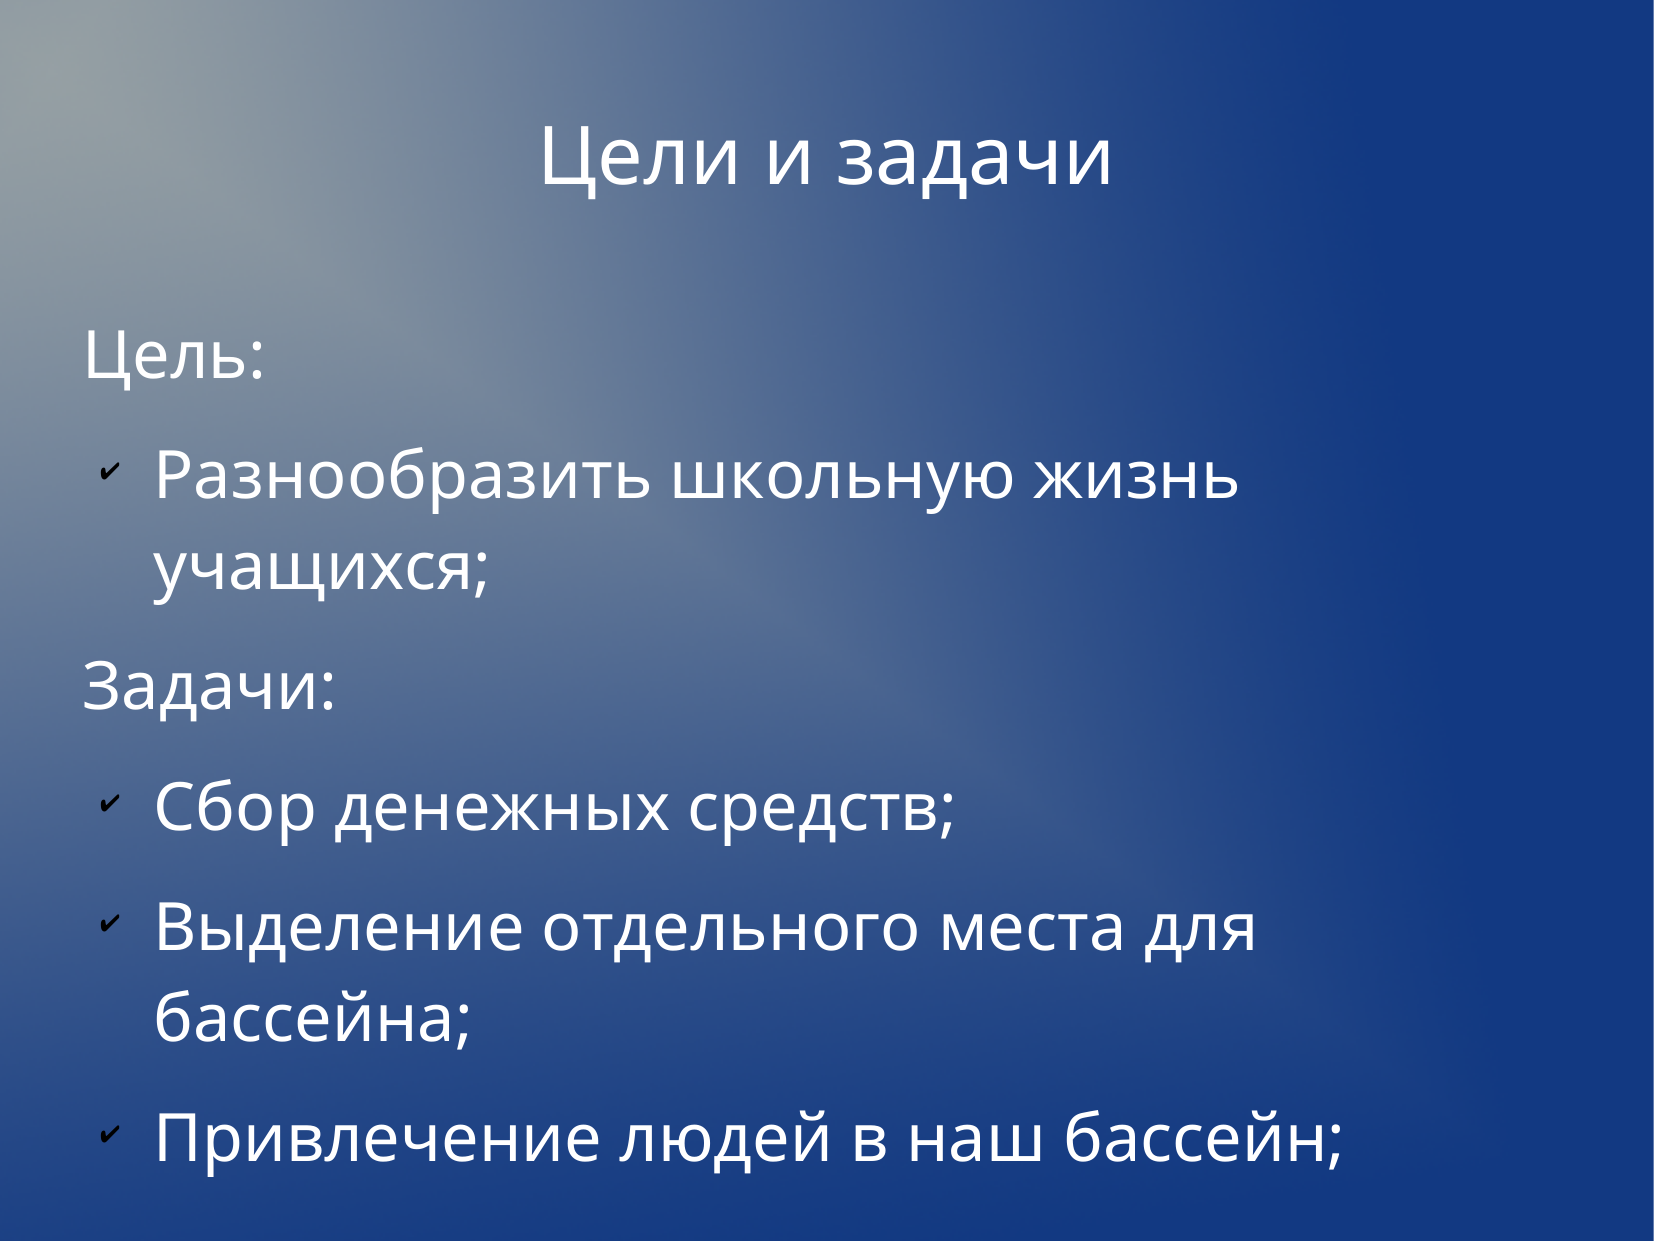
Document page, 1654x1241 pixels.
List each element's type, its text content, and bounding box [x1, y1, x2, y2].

title Цели и задачи [82, 49, 1571, 257]
list Цель: Разнообразить школьную жизнь учащихся; Задачи: Сбор денежных средств; Выделение отдельного места для бассейна; Привлечение людей в наш бассейн; [82, 307, 1571, 1111]
picture [0, 0, 1654, 1241]
